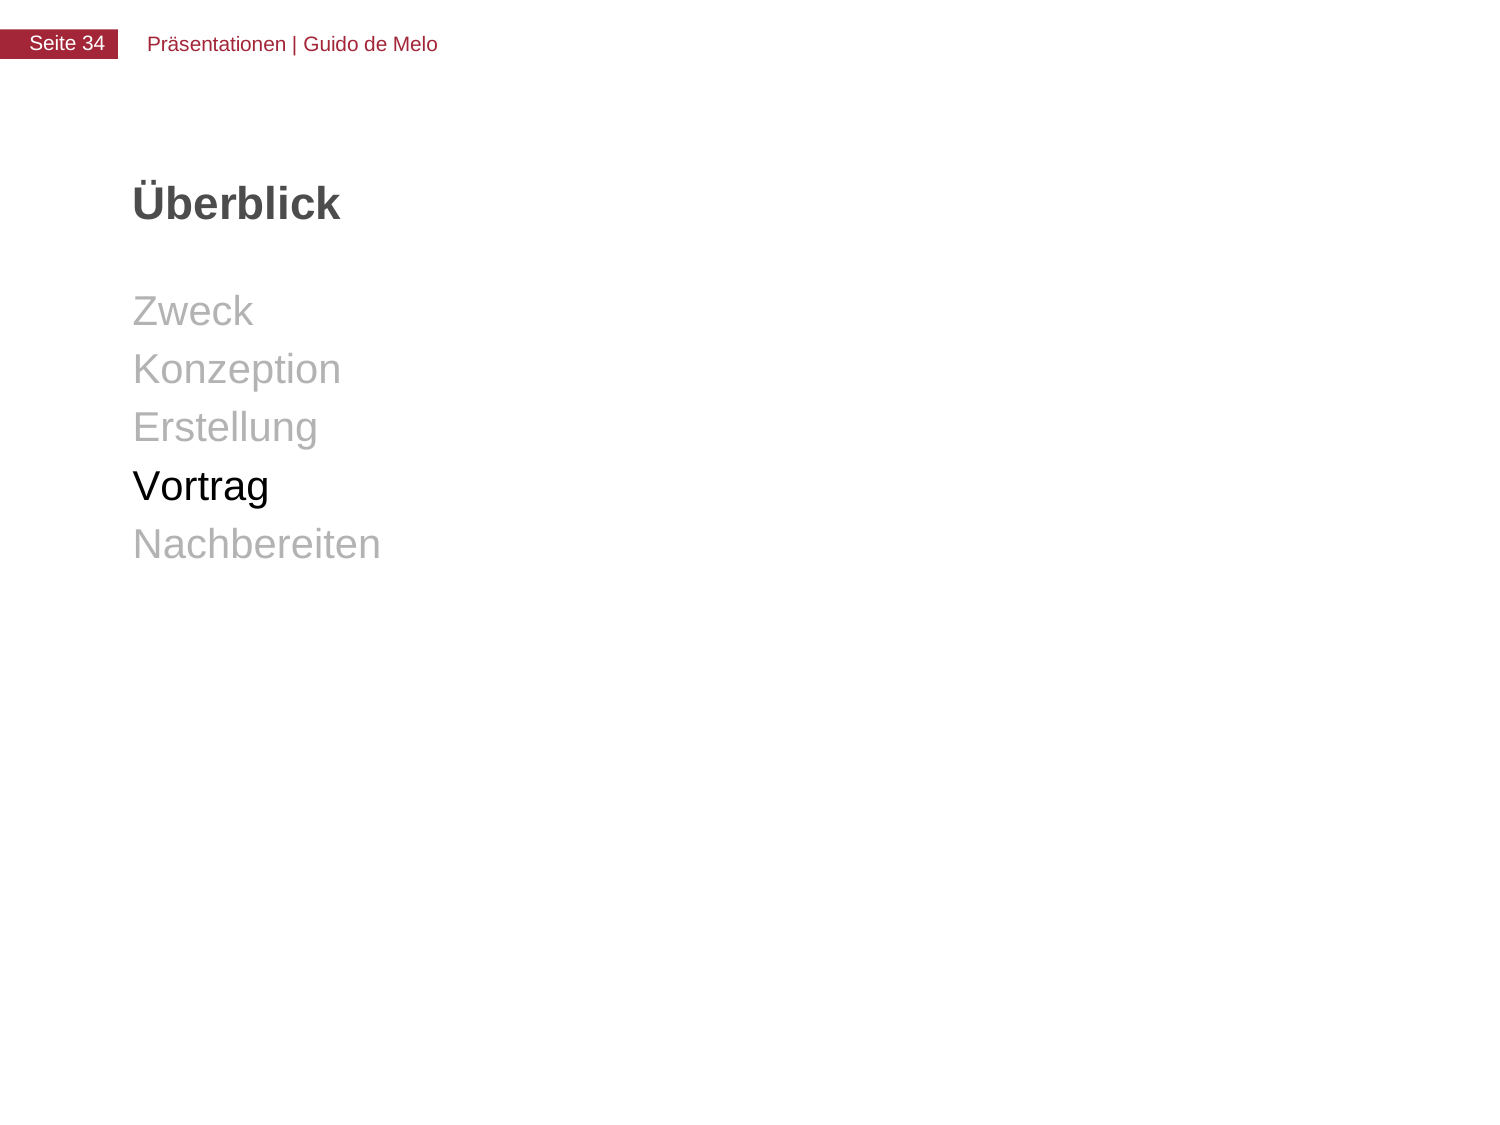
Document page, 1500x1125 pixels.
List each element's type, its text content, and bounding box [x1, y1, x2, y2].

title Überblick [132, 149, 1413, 258]
list Zweck Konzeption Erstellung Vortrag Nachbereiten [132, 287, 1371, 888]
